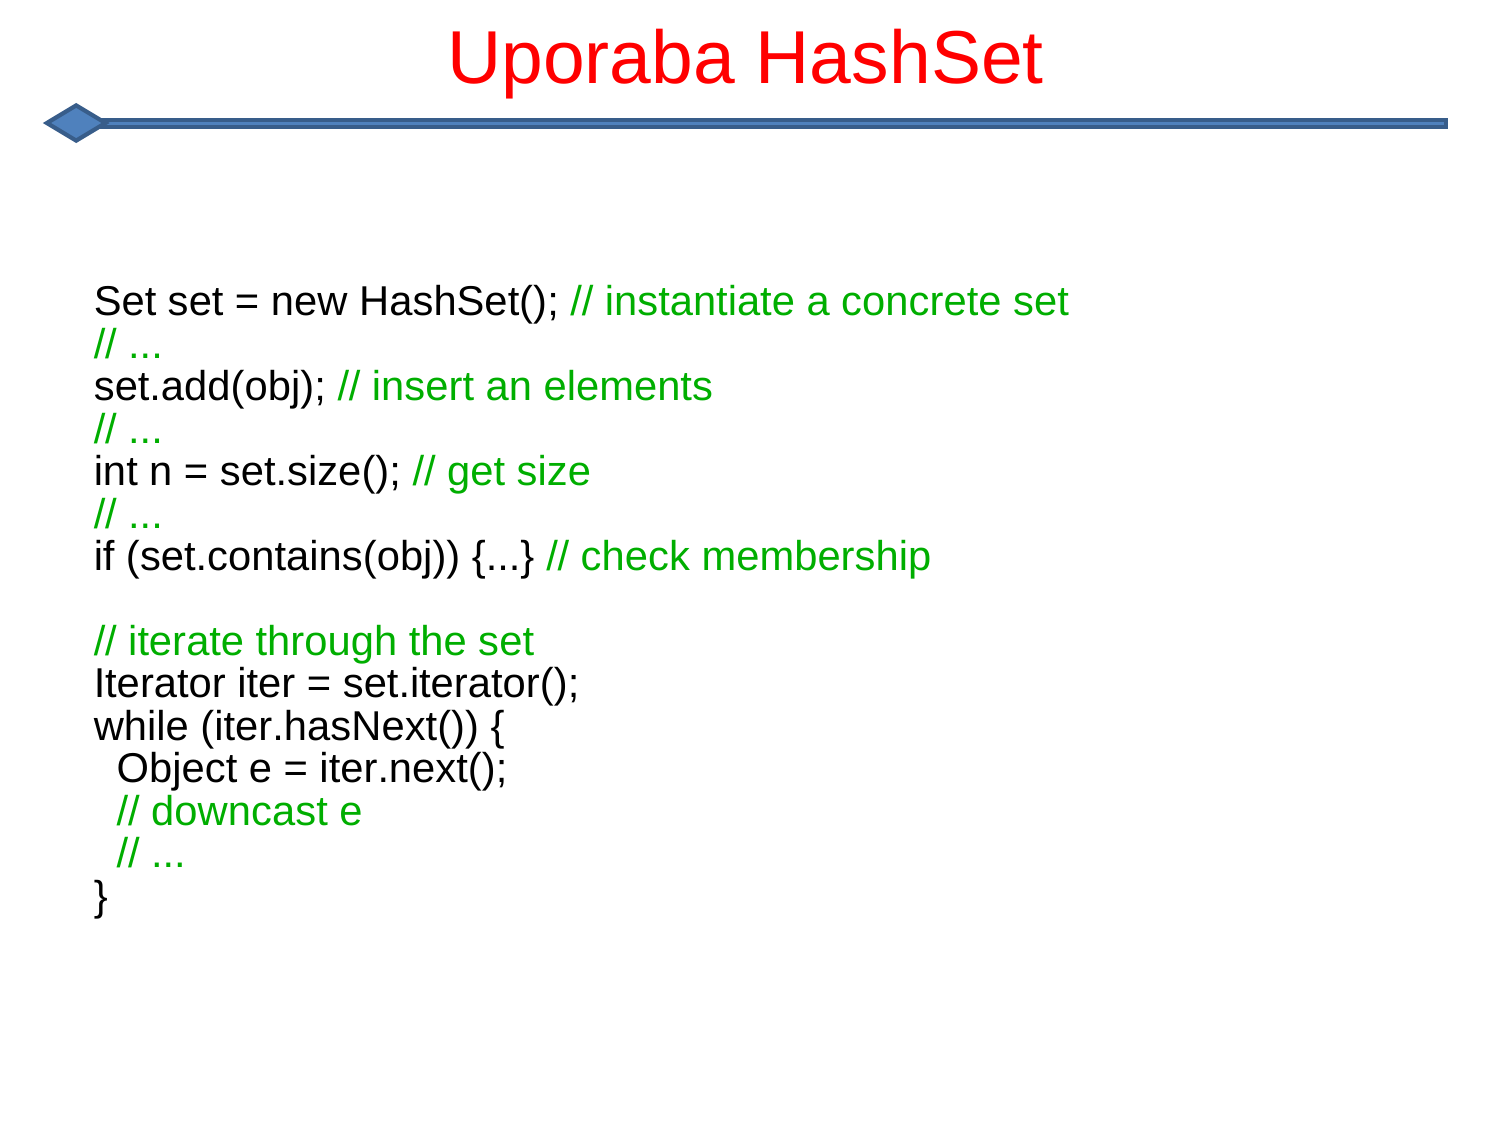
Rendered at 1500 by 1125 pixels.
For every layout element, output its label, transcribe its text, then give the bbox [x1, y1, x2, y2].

title Uporaba HashSet [70, 0, 1421, 108]
text_box Set set = new HashSet(); // instantiate a concrete set // ... set.add(obj); // insert an elements // ... int n = set.size(); // get size // ... if (set.contains(obj)) {...} // check membership // iterate through the set Iterator iter = set.iterator(); while (iter.hasNext()) { Object e = iter.next(); // downcast e // ... } [93, 222, 1375, 979]
